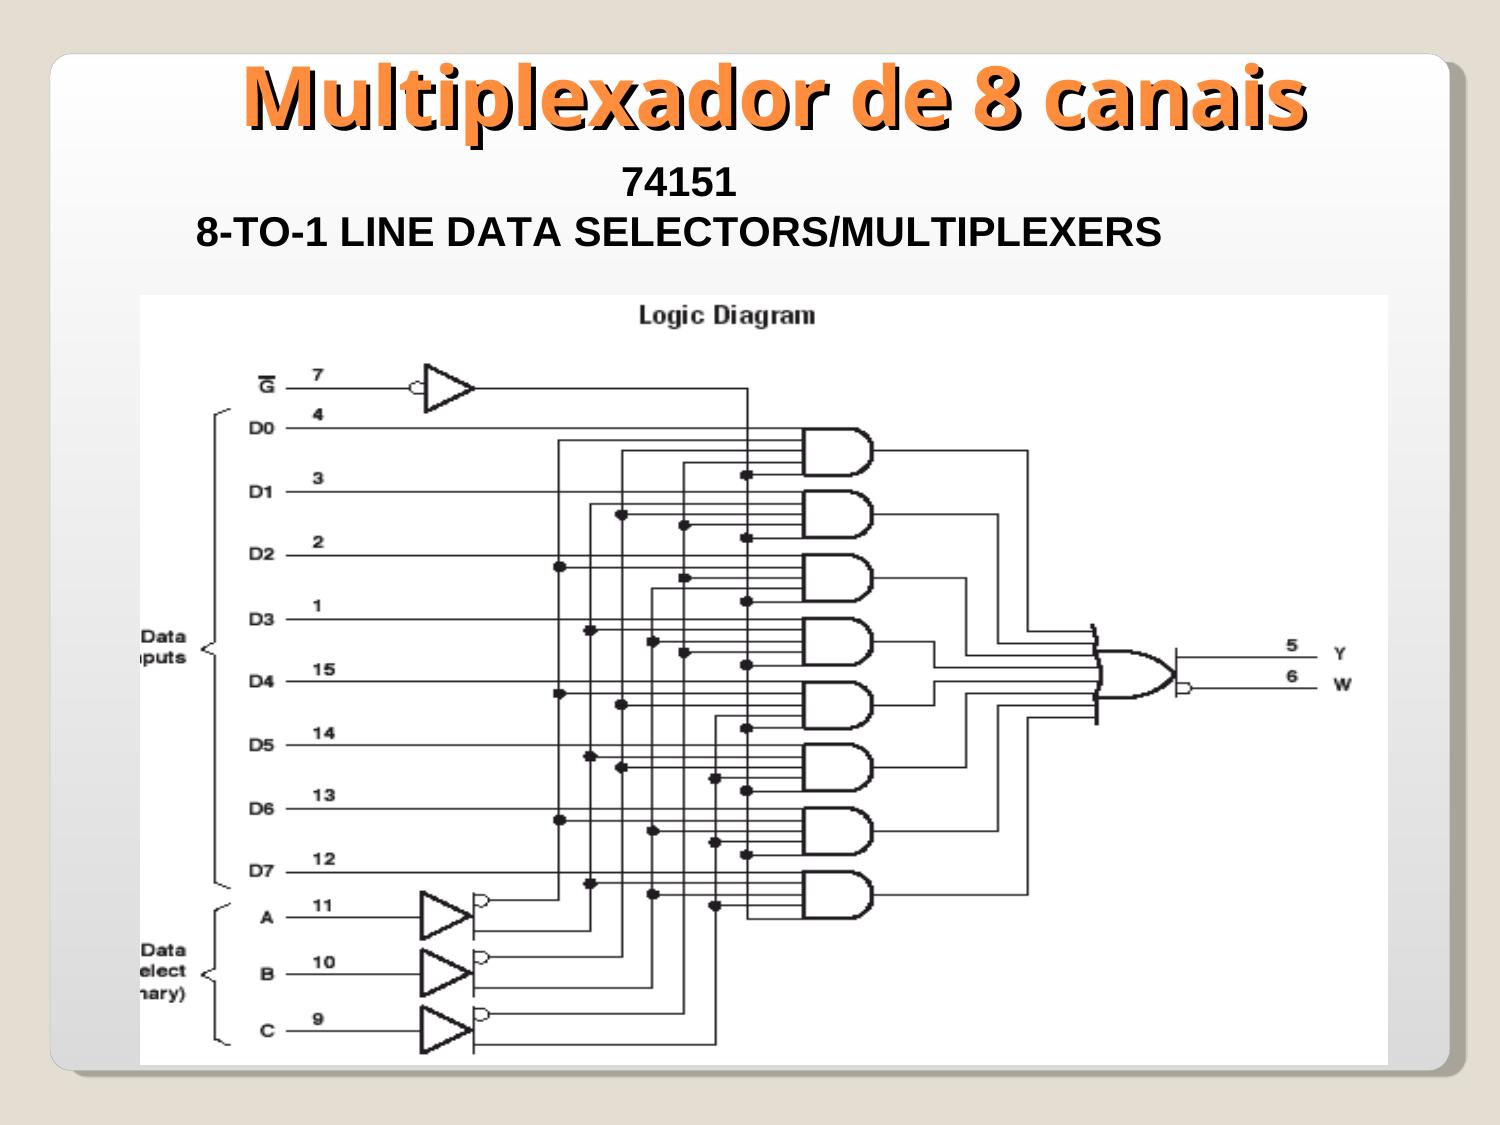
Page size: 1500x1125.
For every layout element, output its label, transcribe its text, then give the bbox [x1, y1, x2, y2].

picture [140, 295, 1388, 1065]
text_box 74151 8-TO-1 LINE DATA SELECTORS/MULTIPLEXERS [88, 147, 1270, 263]
text_box Multiplexador de 8 canais [225, 35, 1500, 165]
